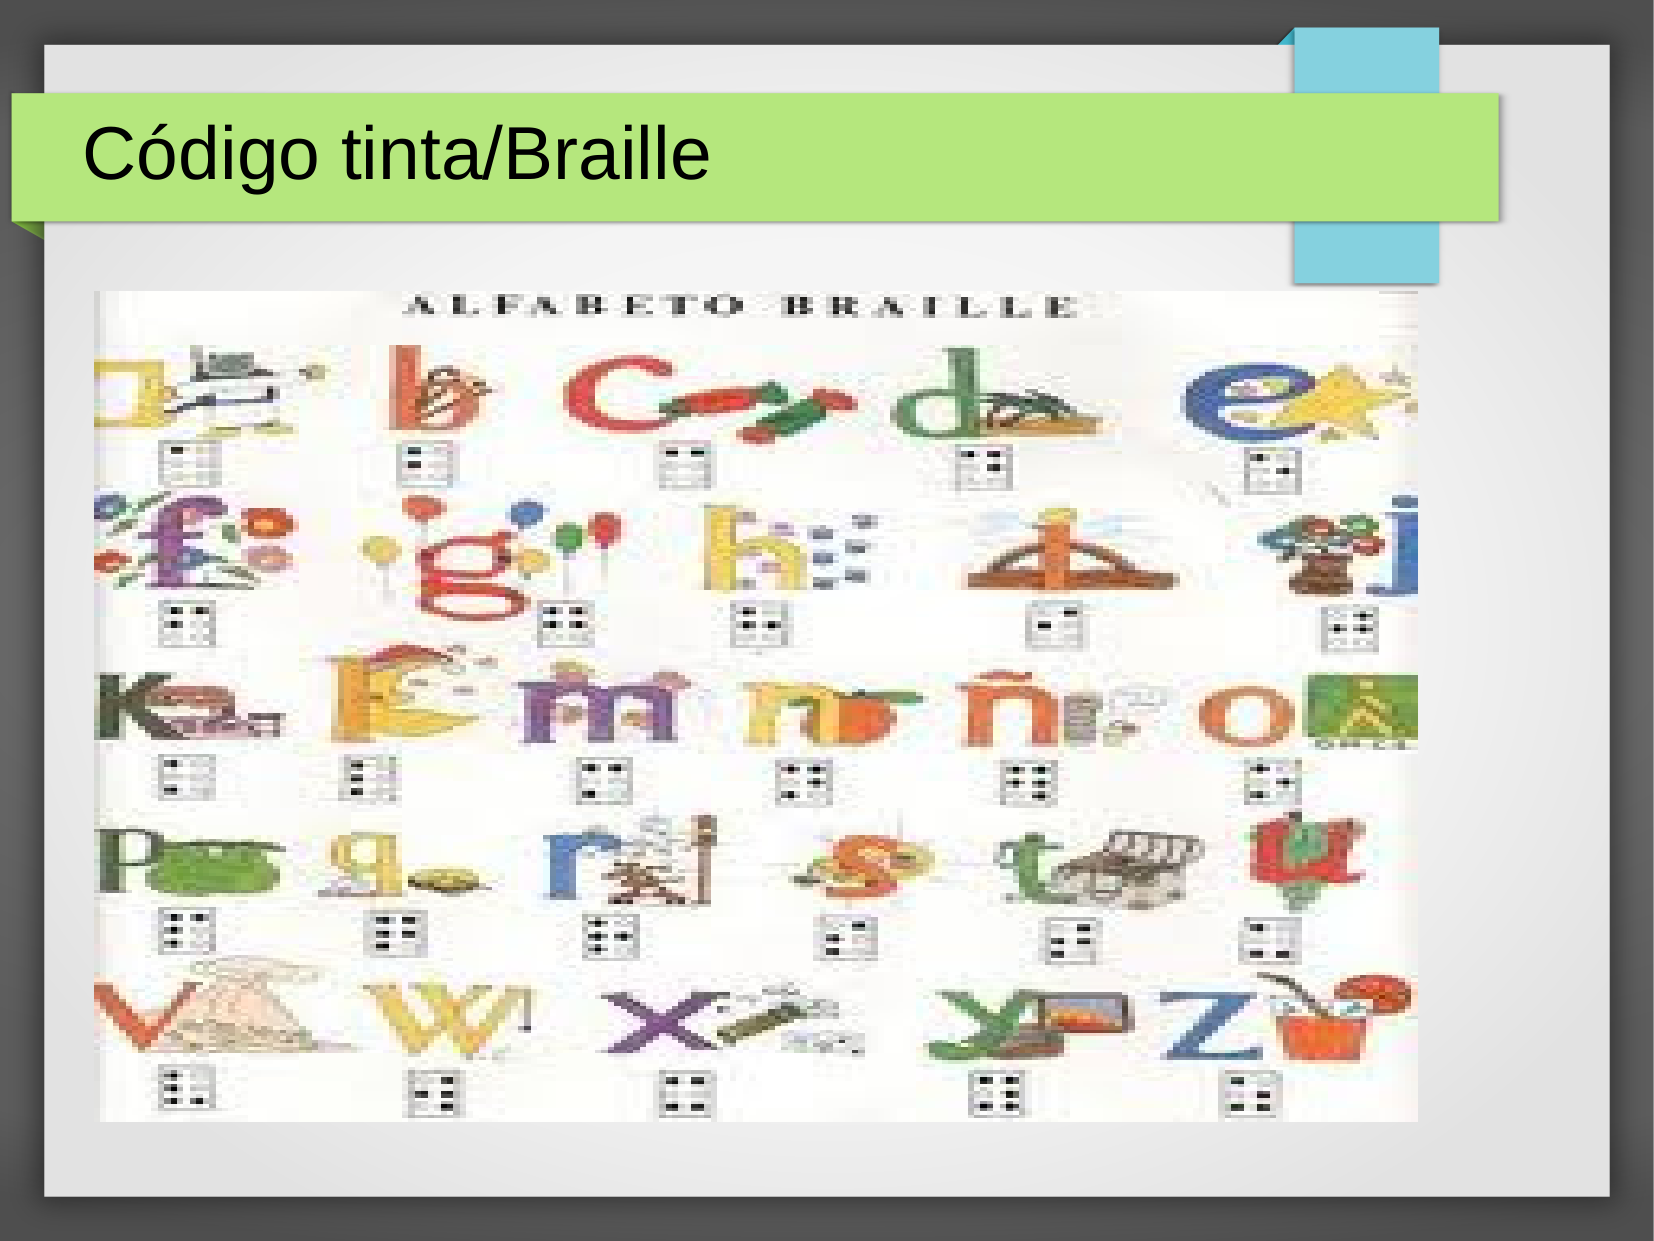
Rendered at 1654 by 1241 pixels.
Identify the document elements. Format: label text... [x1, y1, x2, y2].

picture [0, 0, 1654, 1241]
title Código tinta/Braille [82, 94, 1264, 213]
